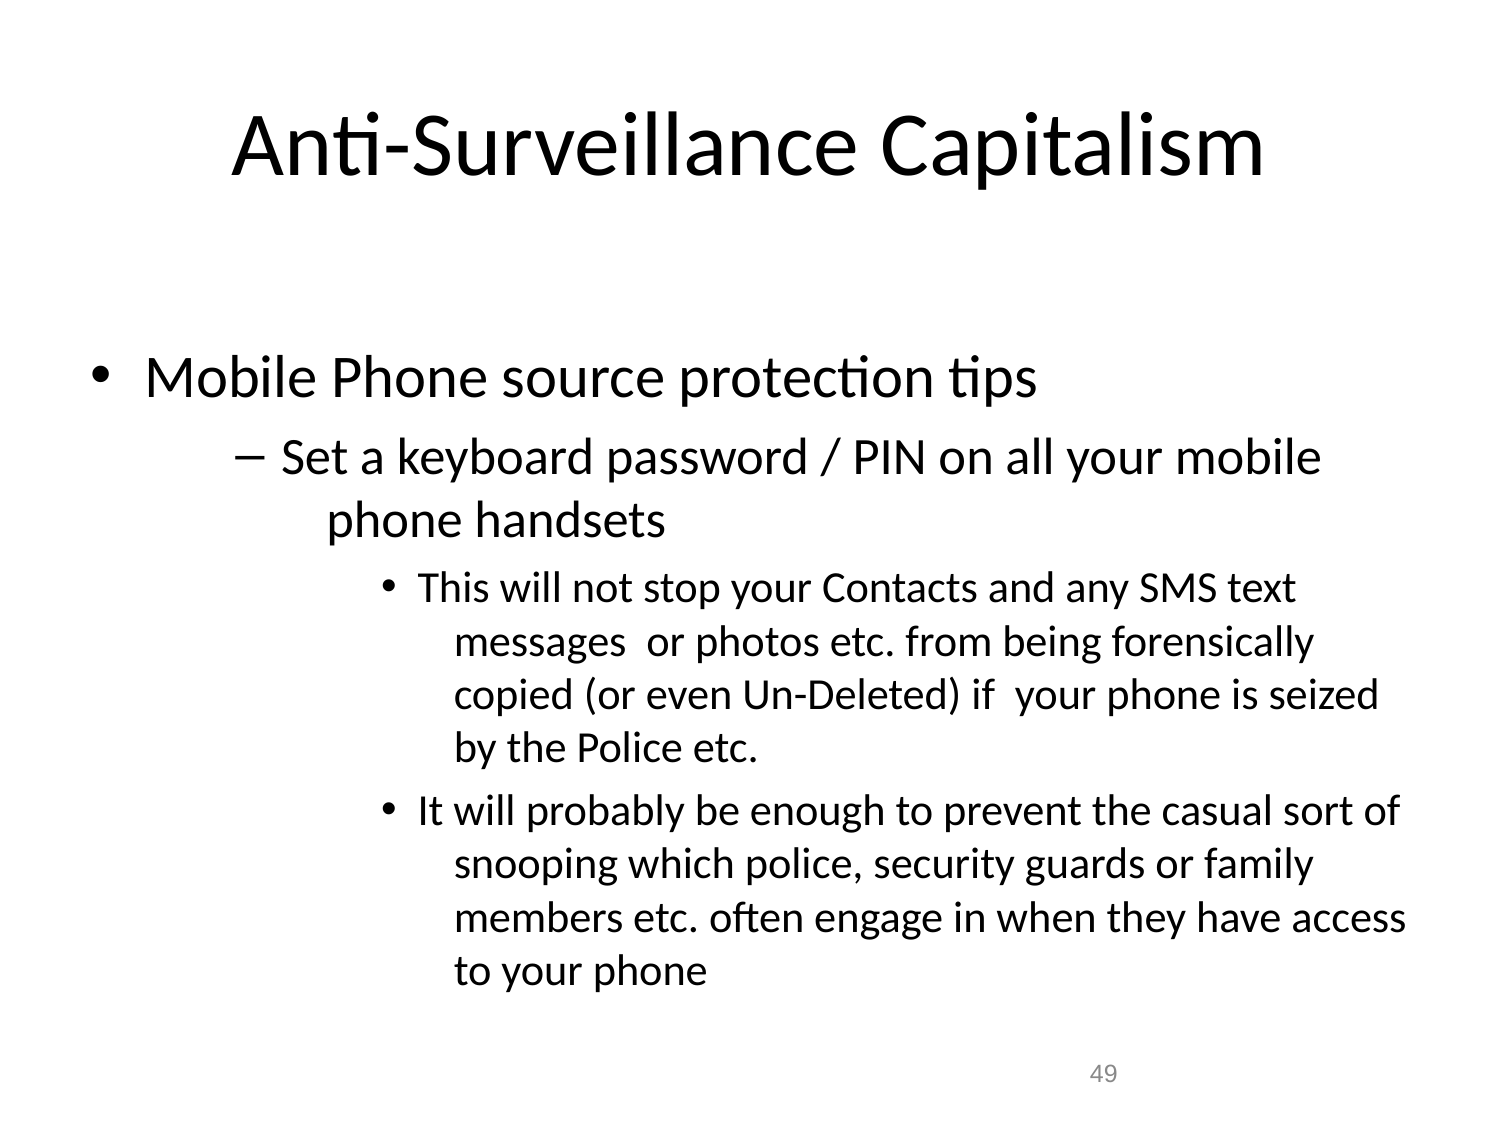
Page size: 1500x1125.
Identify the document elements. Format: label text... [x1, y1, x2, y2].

list Mobile Phone source protection tips Set a keyboard password / PIN on all your mobile phone handsets This will not stop your Contacts and any SMS text messages or photos etc. from being forensically copied (or even Un-Deleted) if your phone is seized by the Police etc. It will probably be enough to prevent the casual sort of snooping which police, security guards or family members etc. often engage in when they have access to your phone [75, 262, 1426, 1005]
title Anti-Surveillance Capitalism [75, 45, 1426, 233]
text_box 34 [1074, 1042, 1426, 1103]
